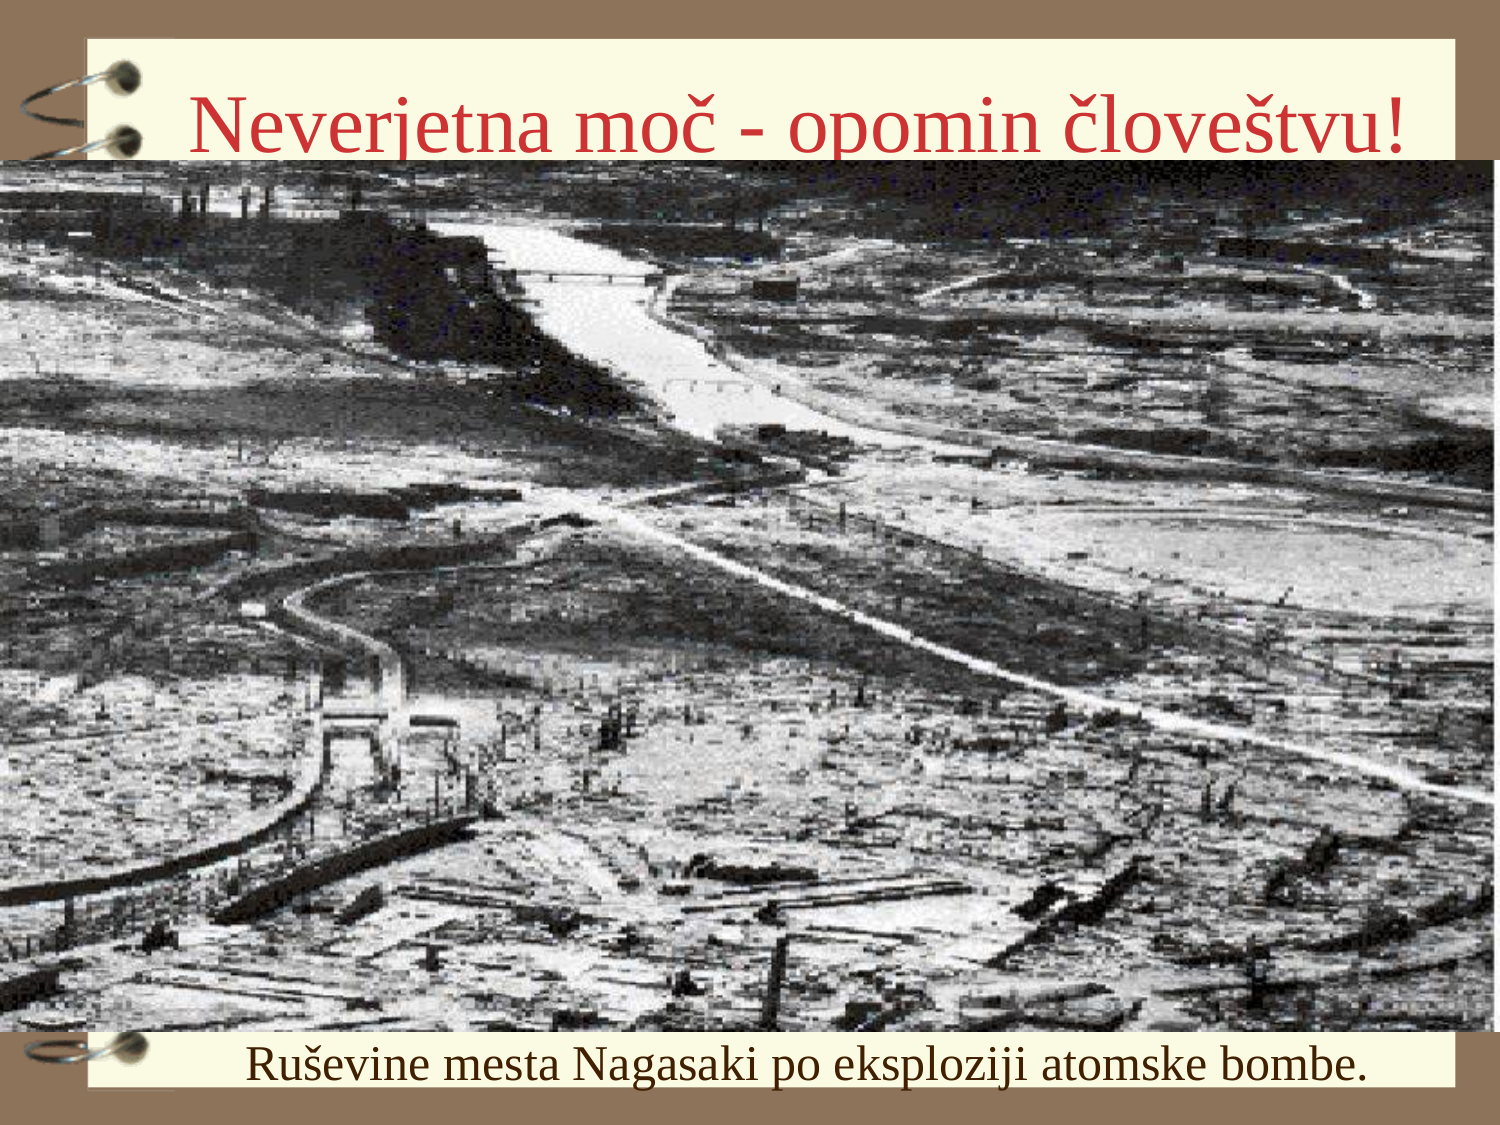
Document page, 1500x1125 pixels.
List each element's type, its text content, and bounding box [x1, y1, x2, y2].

title Neverjetna moč - opomin človeštvu! [162, 75, 1438, 160]
text_box Ruševine mesta Nagasaki po eksploziji atomske bombe. [230, 1032, 1460, 1098]
picture [0, 0, 1500, 1125]
